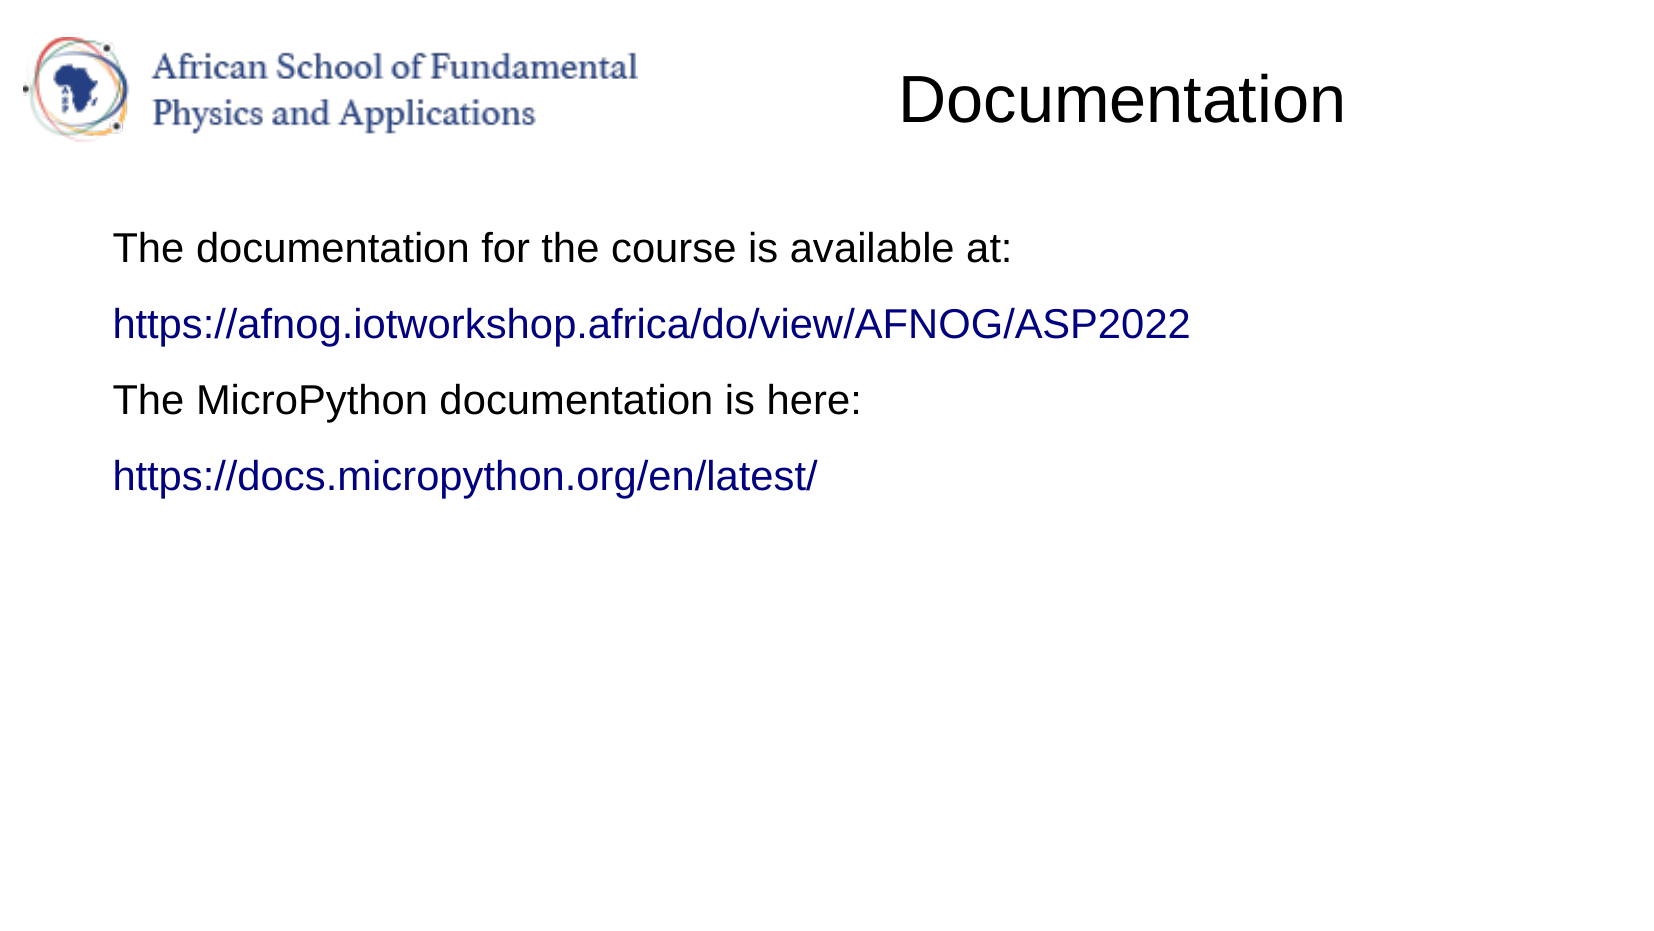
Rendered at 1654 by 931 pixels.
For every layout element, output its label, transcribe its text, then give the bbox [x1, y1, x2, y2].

title Documentation [635, 21, 1610, 177]
list The documentation for the course is available at: https://afnog.iotworkshop.africa/do/view/AFNOG/ASP2022 The MicroPython documentation is here: https://docs.micropython.org/en/latest/ [112, 225, 1601, 765]
picture [23, 37, 635, 142]
